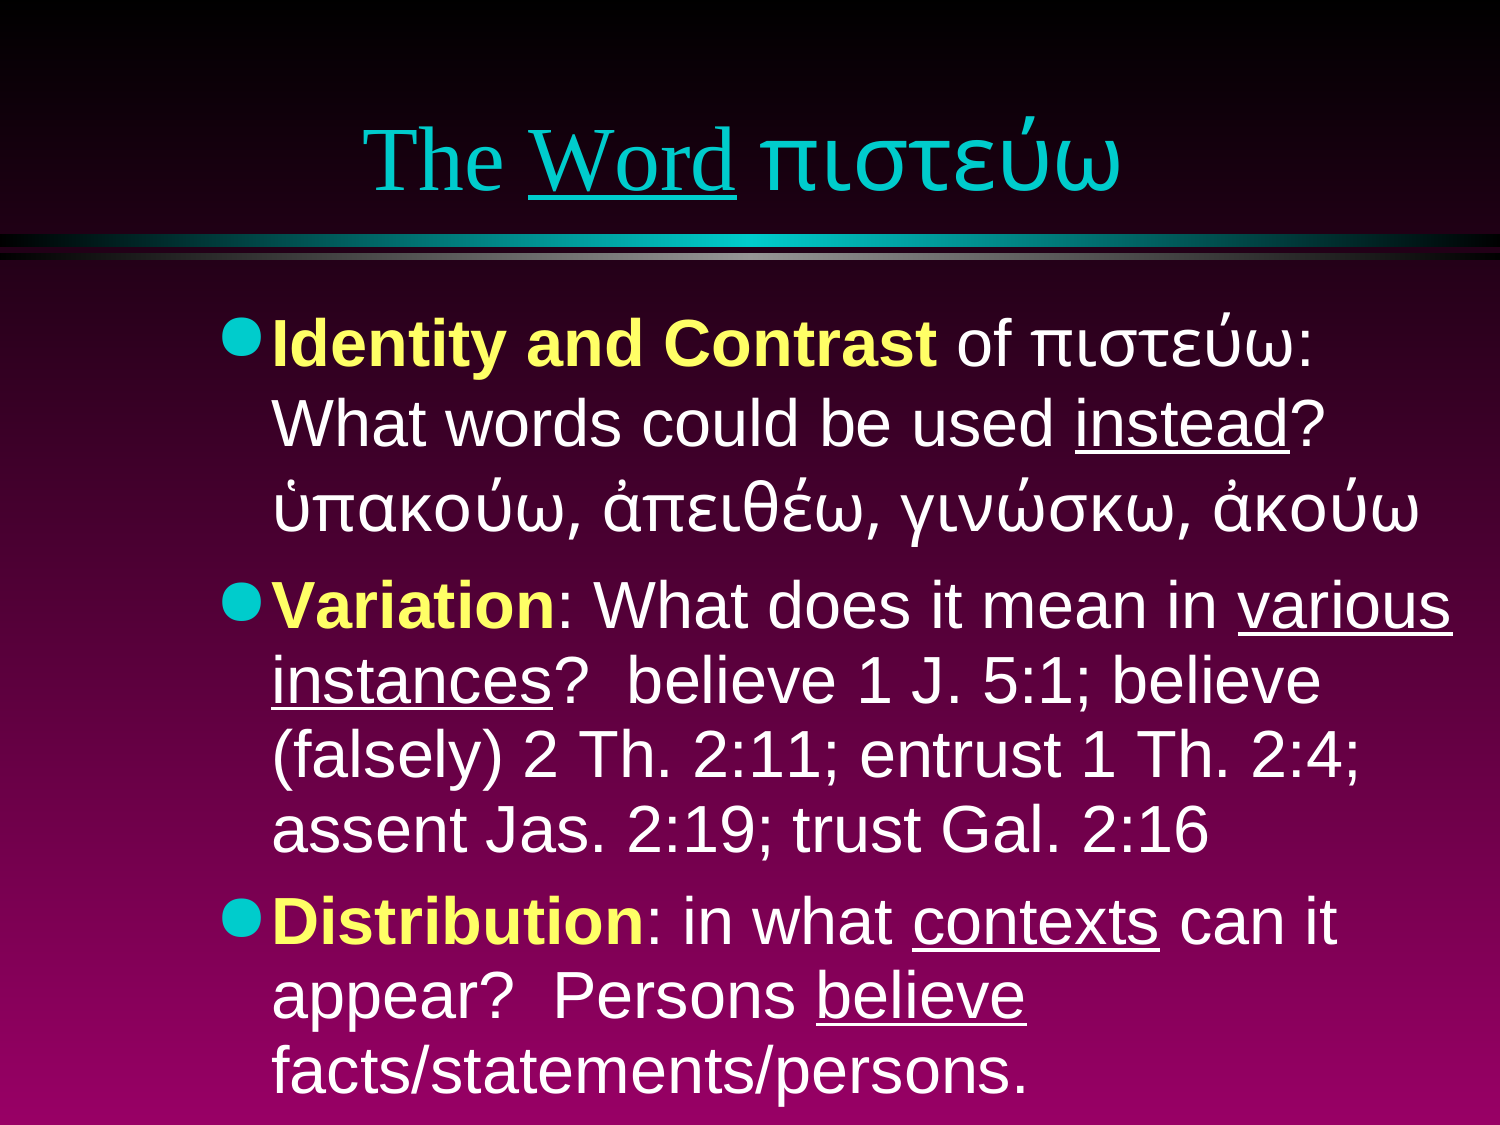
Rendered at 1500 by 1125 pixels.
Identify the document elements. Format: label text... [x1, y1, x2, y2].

list Identity and Contrast of πιστεύω: What words could be used instead? ὑπακούω, ἀπειθέω, γινώσκω, ἀκούω Variation: What does it mean in various instances? believe 1 J. 5:1; believe (falsely) 2 Th. 2:11; entrust 1 Th. 2:4; assent Jas. 2:19; trust Gal. 2:16 Distribution: in what contexts can it appear? Persons believe facts/statements/persons. [199, 287, 1500, 1091]
title The Word πιστεύω [99, 37, 1388, 225]
